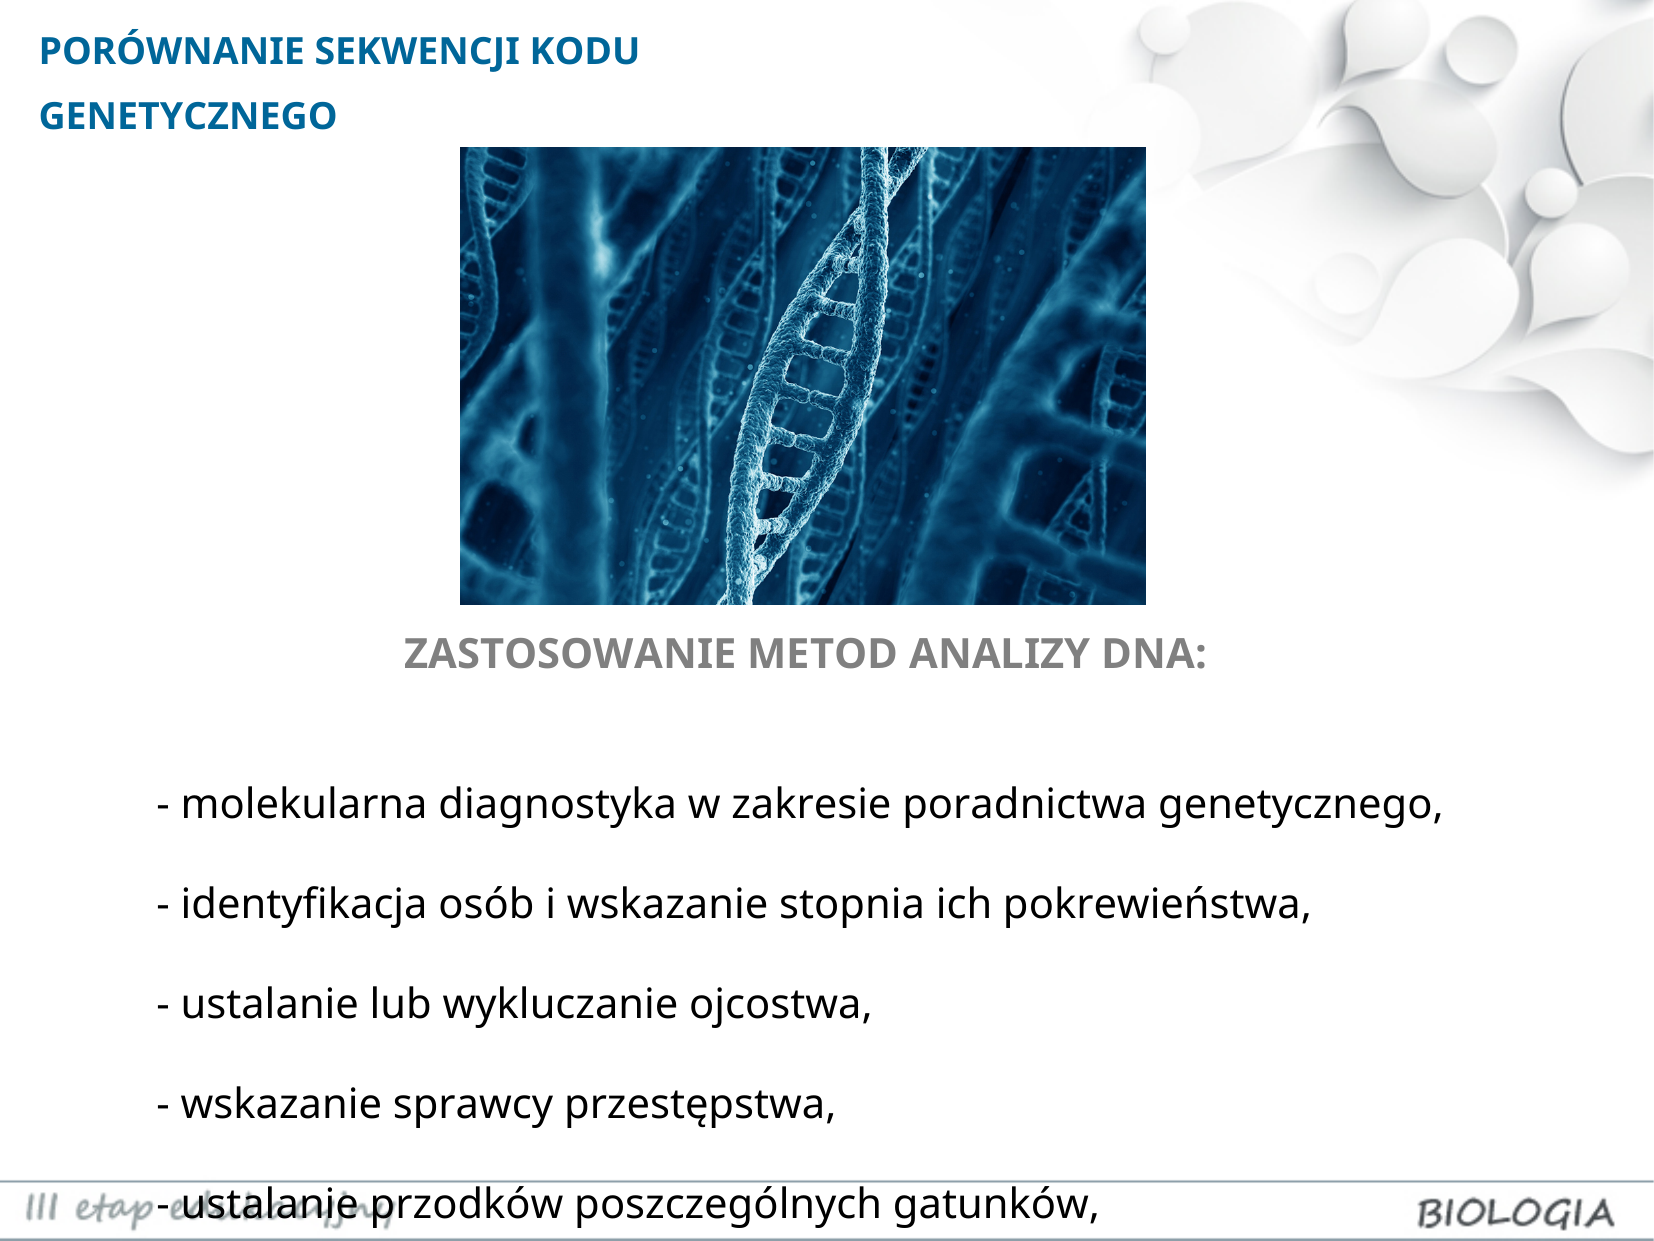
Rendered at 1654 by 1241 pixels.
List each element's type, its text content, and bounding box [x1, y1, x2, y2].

picture [0, 0, 1654, 1241]
text_box PORÓWNANIE SEKWENCJI KODU GENETYCZNEGO [23, 23, 1276, 146]
text_box ZASTOSOWANIE METOD ANALIZY DNA: - molekularna diagnostyka w zakresie poradnictwa genetycznego, - identyfikacja osób i wskazanie stopnia ich pokrewieństwa, - ustalanie lub wykluczanie ojcostwa, - wskazanie sprawcy przestępstwa, - ustalanie przodków poszczególnych gatunków, - ustalanie systematycznej przynależności organizmu do gatunku. [141, 619, 1471, 715]
